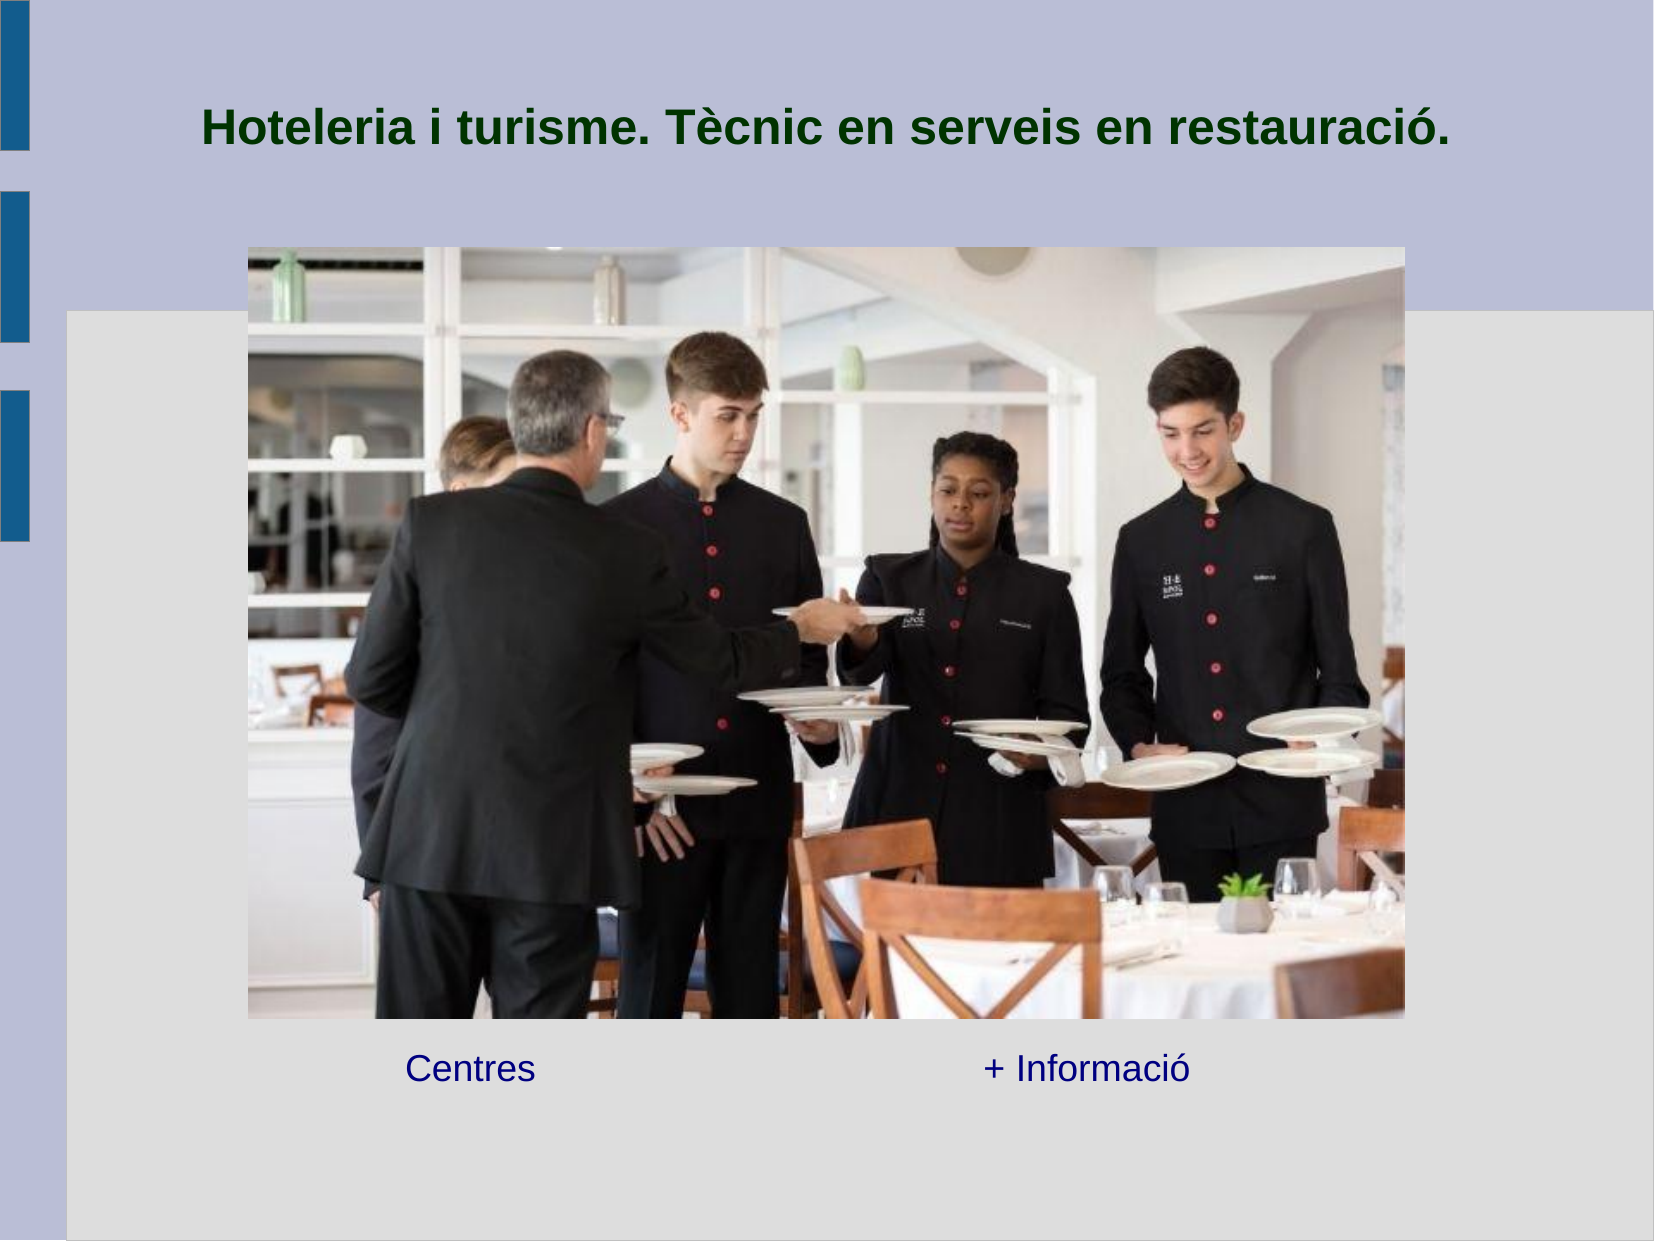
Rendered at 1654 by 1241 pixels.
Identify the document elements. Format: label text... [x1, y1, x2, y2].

text_box Centres [390, 1040, 579, 1111]
picture [248, 247, 1405, 1019]
text_box + Informació [968, 1040, 1233, 1111]
title Hoteleria i turisme. Tècnic en serveis en restauració. [118, 64, 1536, 189]
